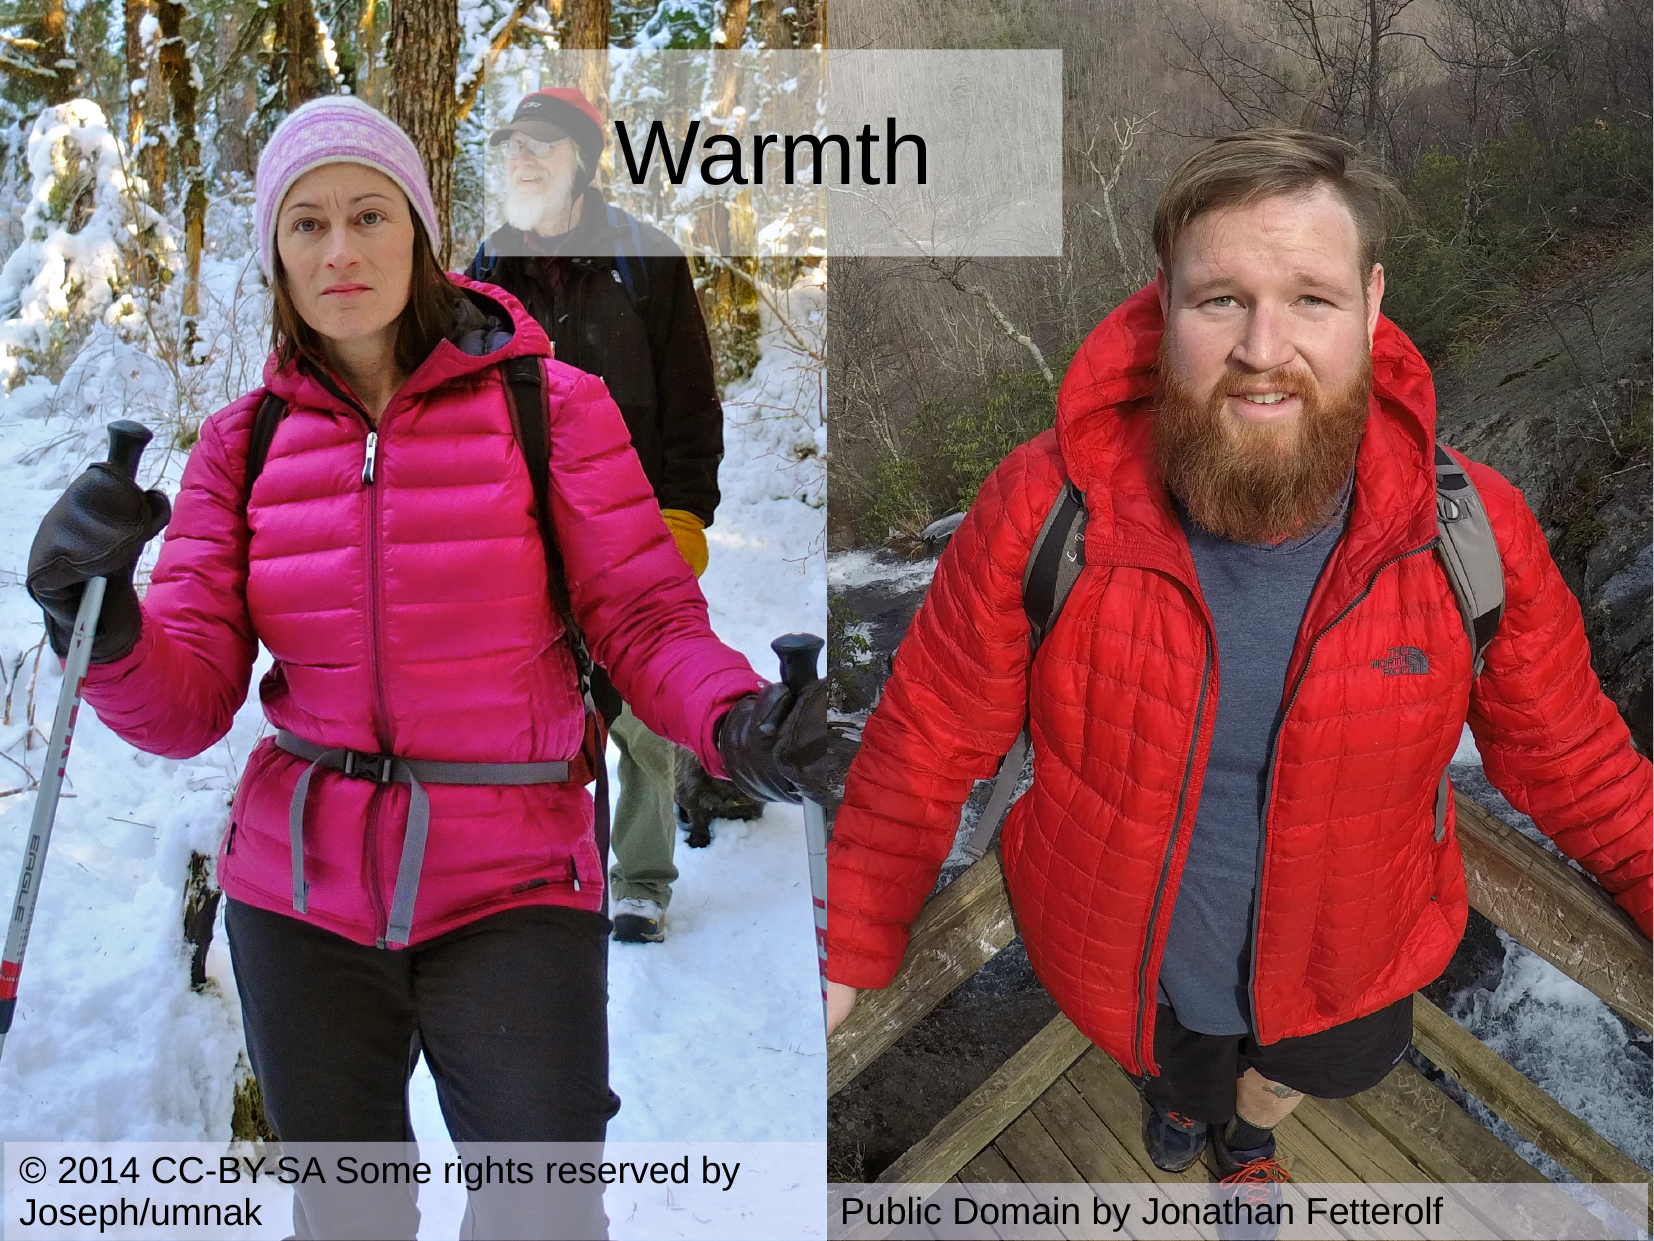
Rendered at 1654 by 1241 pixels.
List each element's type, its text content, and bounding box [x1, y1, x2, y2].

text_box Public Domain by Jonathan Fetterolf [825, 1183, 1648, 1241]
text_box © 2014 CC-BY-SA Some rights reserved by Joseph/umnak [4, 1141, 827, 1241]
picture [0, 0, 1654, 1241]
title Warmth [484, 49, 1063, 257]
